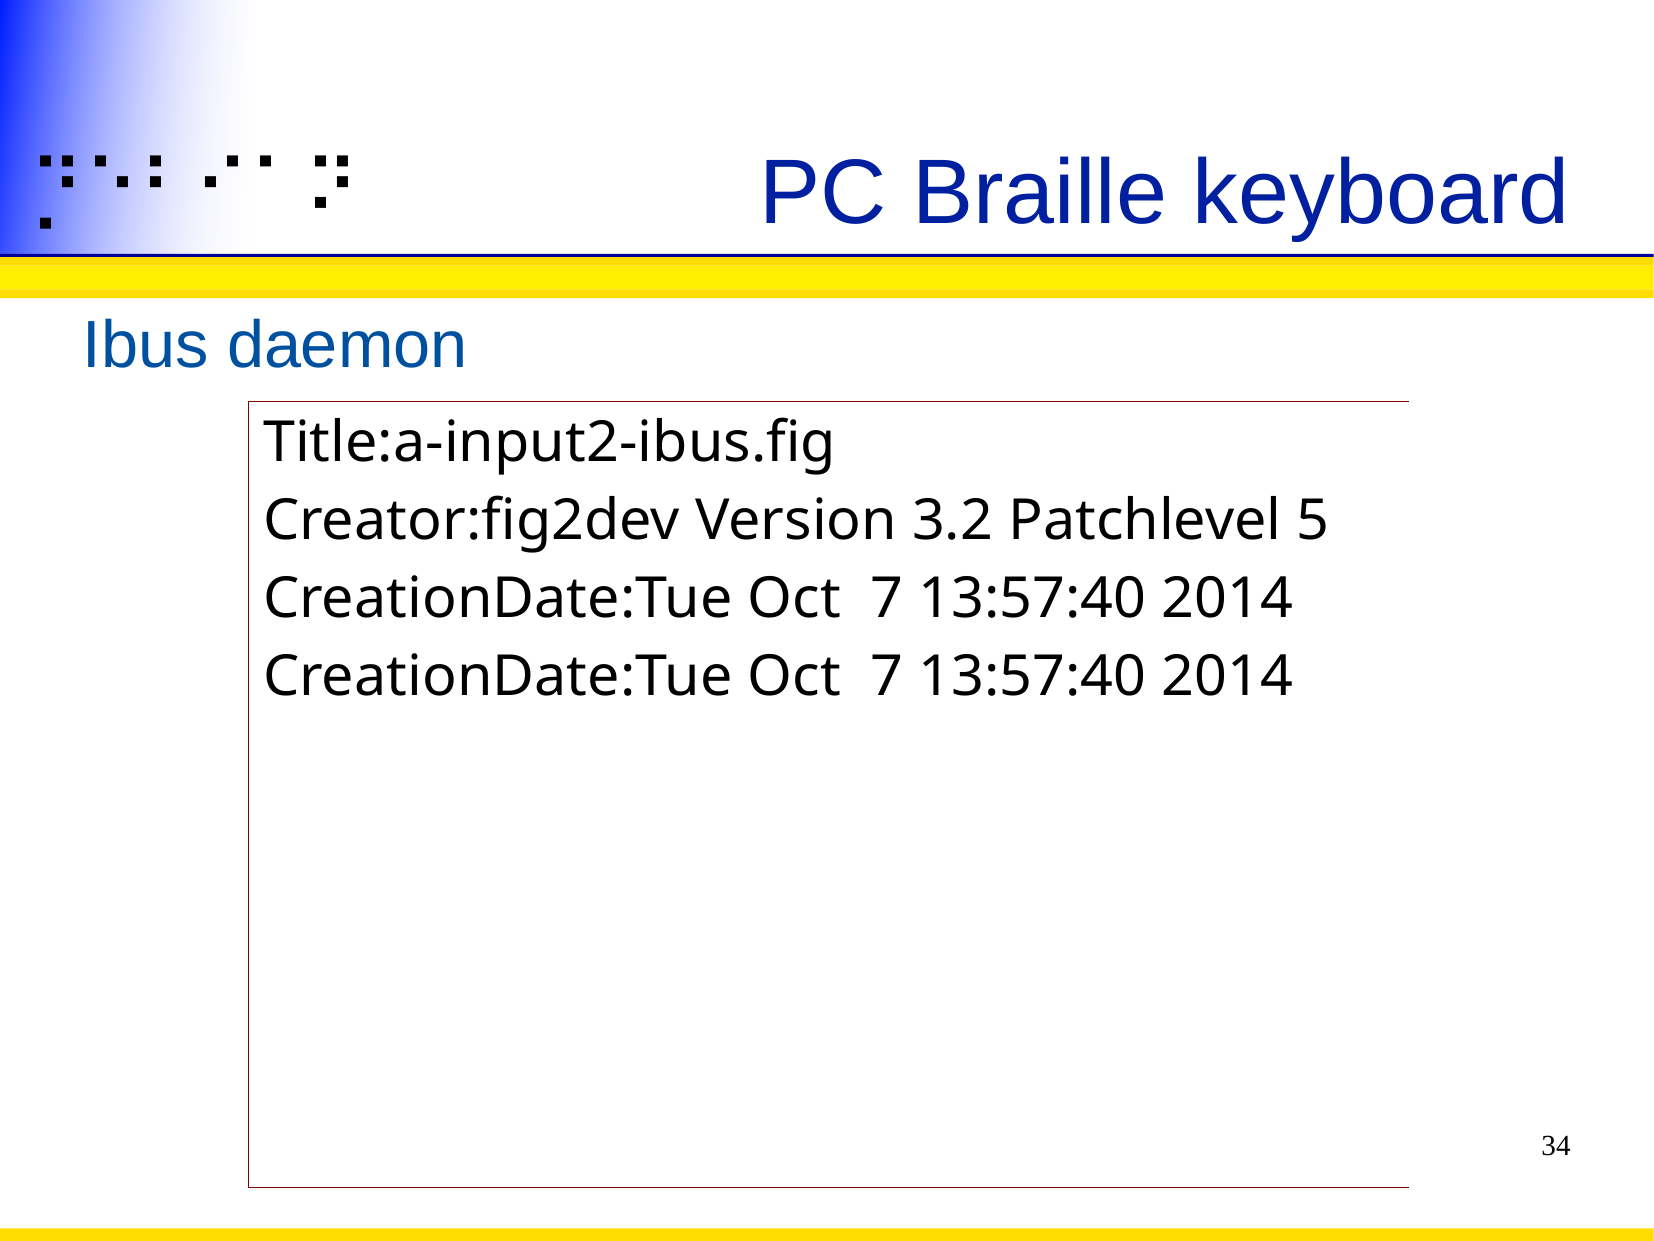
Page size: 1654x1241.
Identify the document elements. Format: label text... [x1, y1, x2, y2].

list Ibus daemon [82, 307, 1571, 1126]
picture [244, 398, 1409, 1188]
title PC Braille keyboard [372, 126, 1571, 257]
